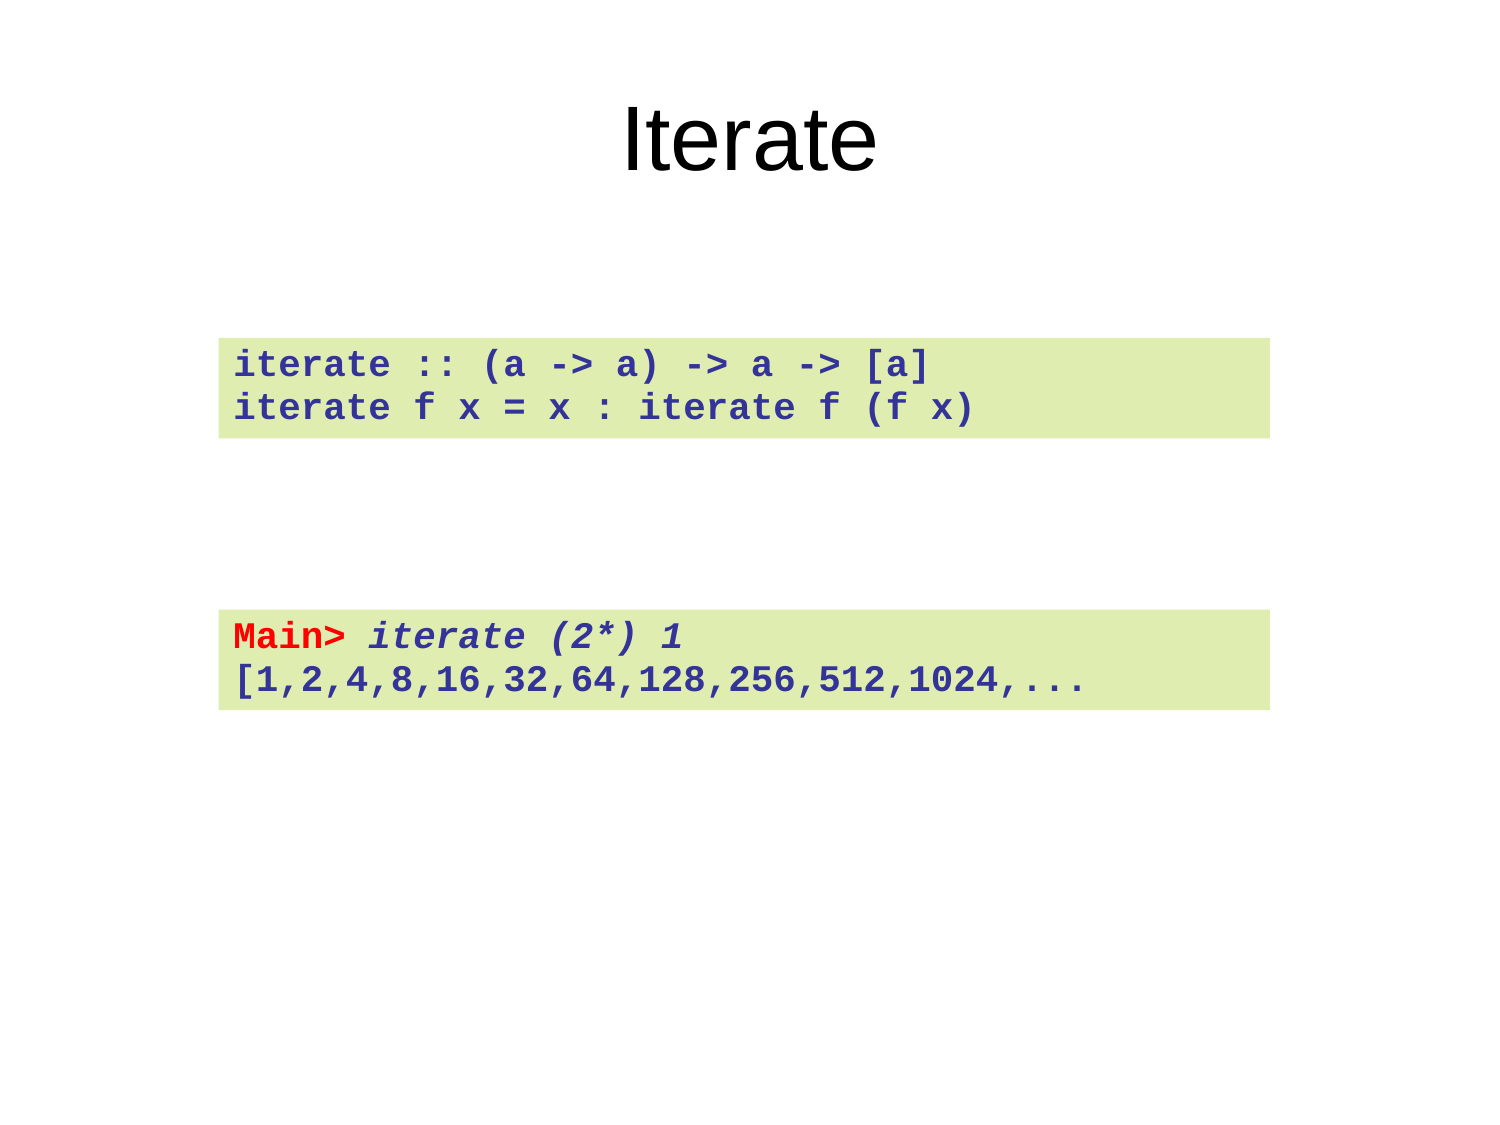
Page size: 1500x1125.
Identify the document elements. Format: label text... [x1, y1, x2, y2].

title Iterate [75, 45, 1426, 233]
text_box iterate :: (a -> a) -> a -> [a] iterate f x = x : iterate f (f x) [218, 337, 1270, 439]
text_box Main> iterate (2*) 1 [1,2,4,8,16,32,64,128,256,512,1024,... [218, 609, 1270, 711]
